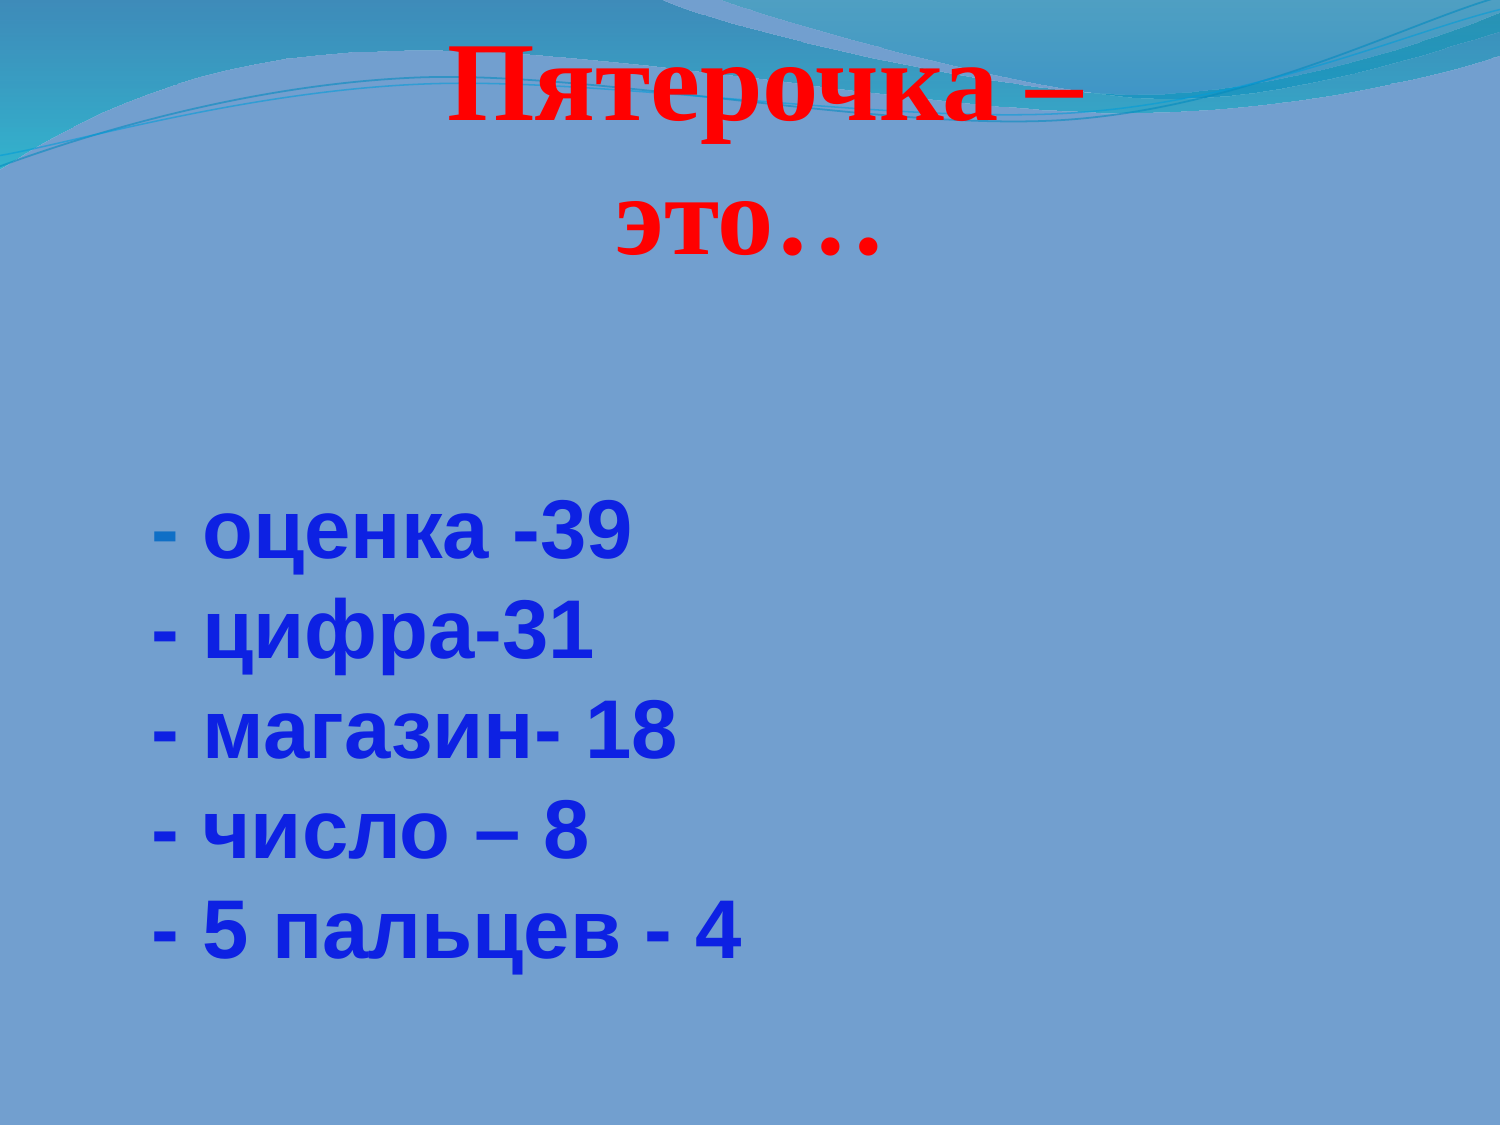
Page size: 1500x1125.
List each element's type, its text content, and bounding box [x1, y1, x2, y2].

text_box - оценка -39 - цифра-31 - магазин- 18 - число – 8 - 5 пальцев - 4 [136, 468, 758, 983]
text_box Пятерочка – это… [289, 0, 1270, 286]
title [1270, 42, 1425, 279]
